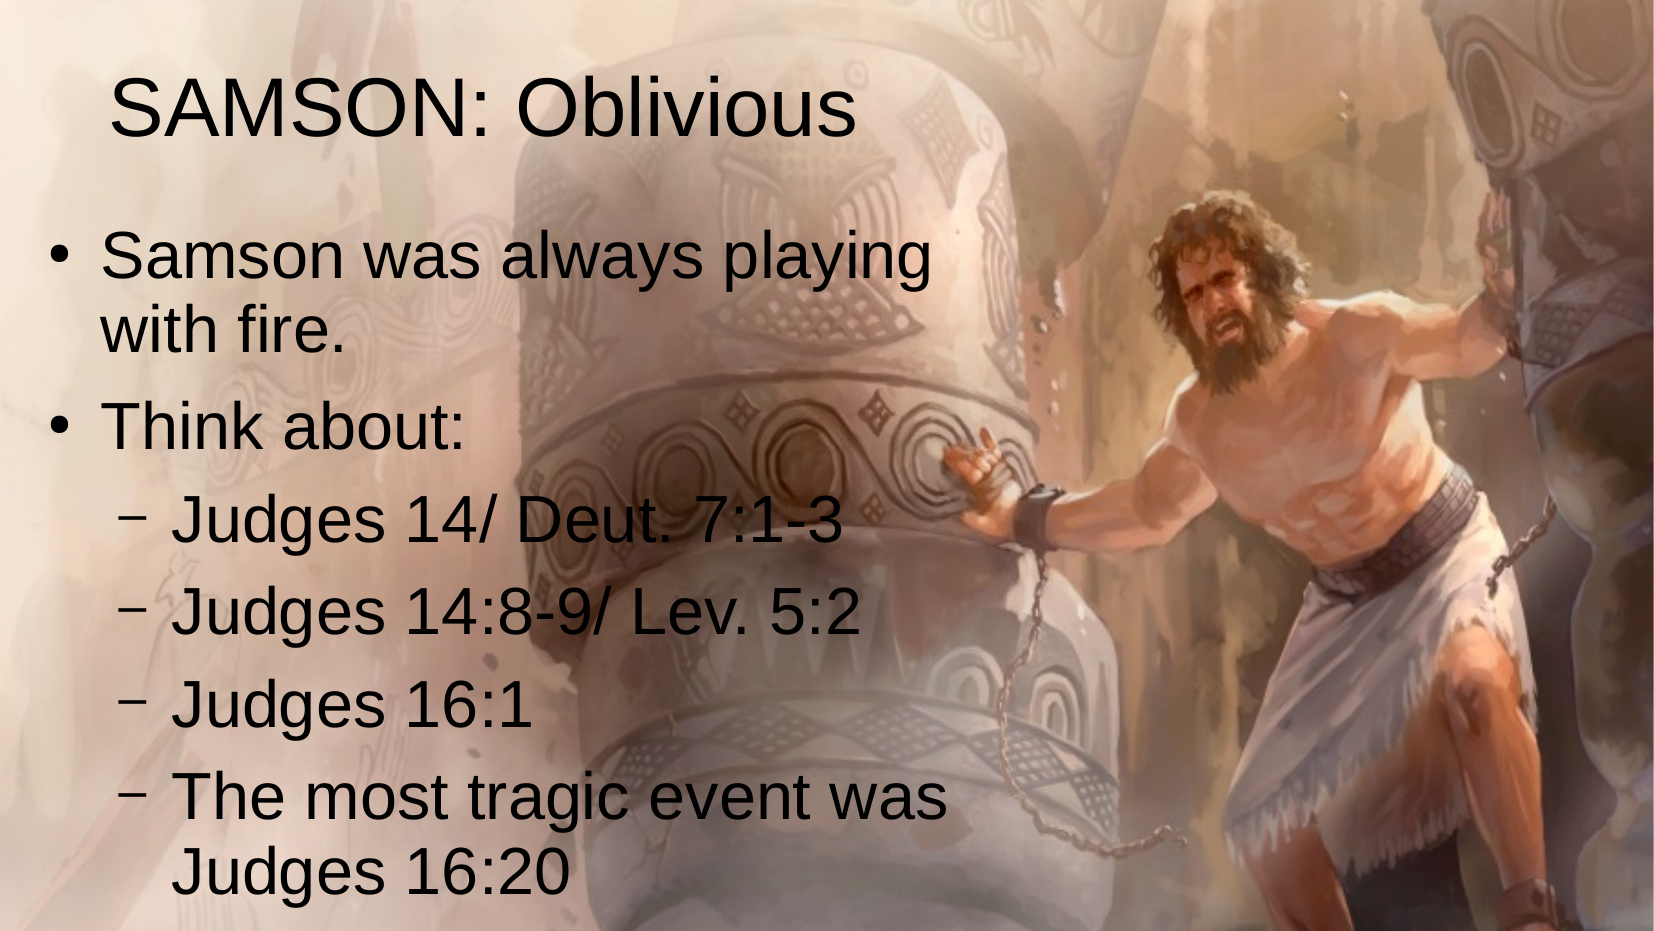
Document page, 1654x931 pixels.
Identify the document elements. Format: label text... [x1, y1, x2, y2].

picture [0, 0, 1654, 931]
title SAMSON: Oblivious [30, 30, 938, 186]
list Samson was always playing with fire. Think about: Judges 14/ Deut. 7:1-3 Judges 14:8-9/ Lev. 5:2 Judges 16:1 The most tragic event was Judges 16:20 [30, 217, 1051, 931]
